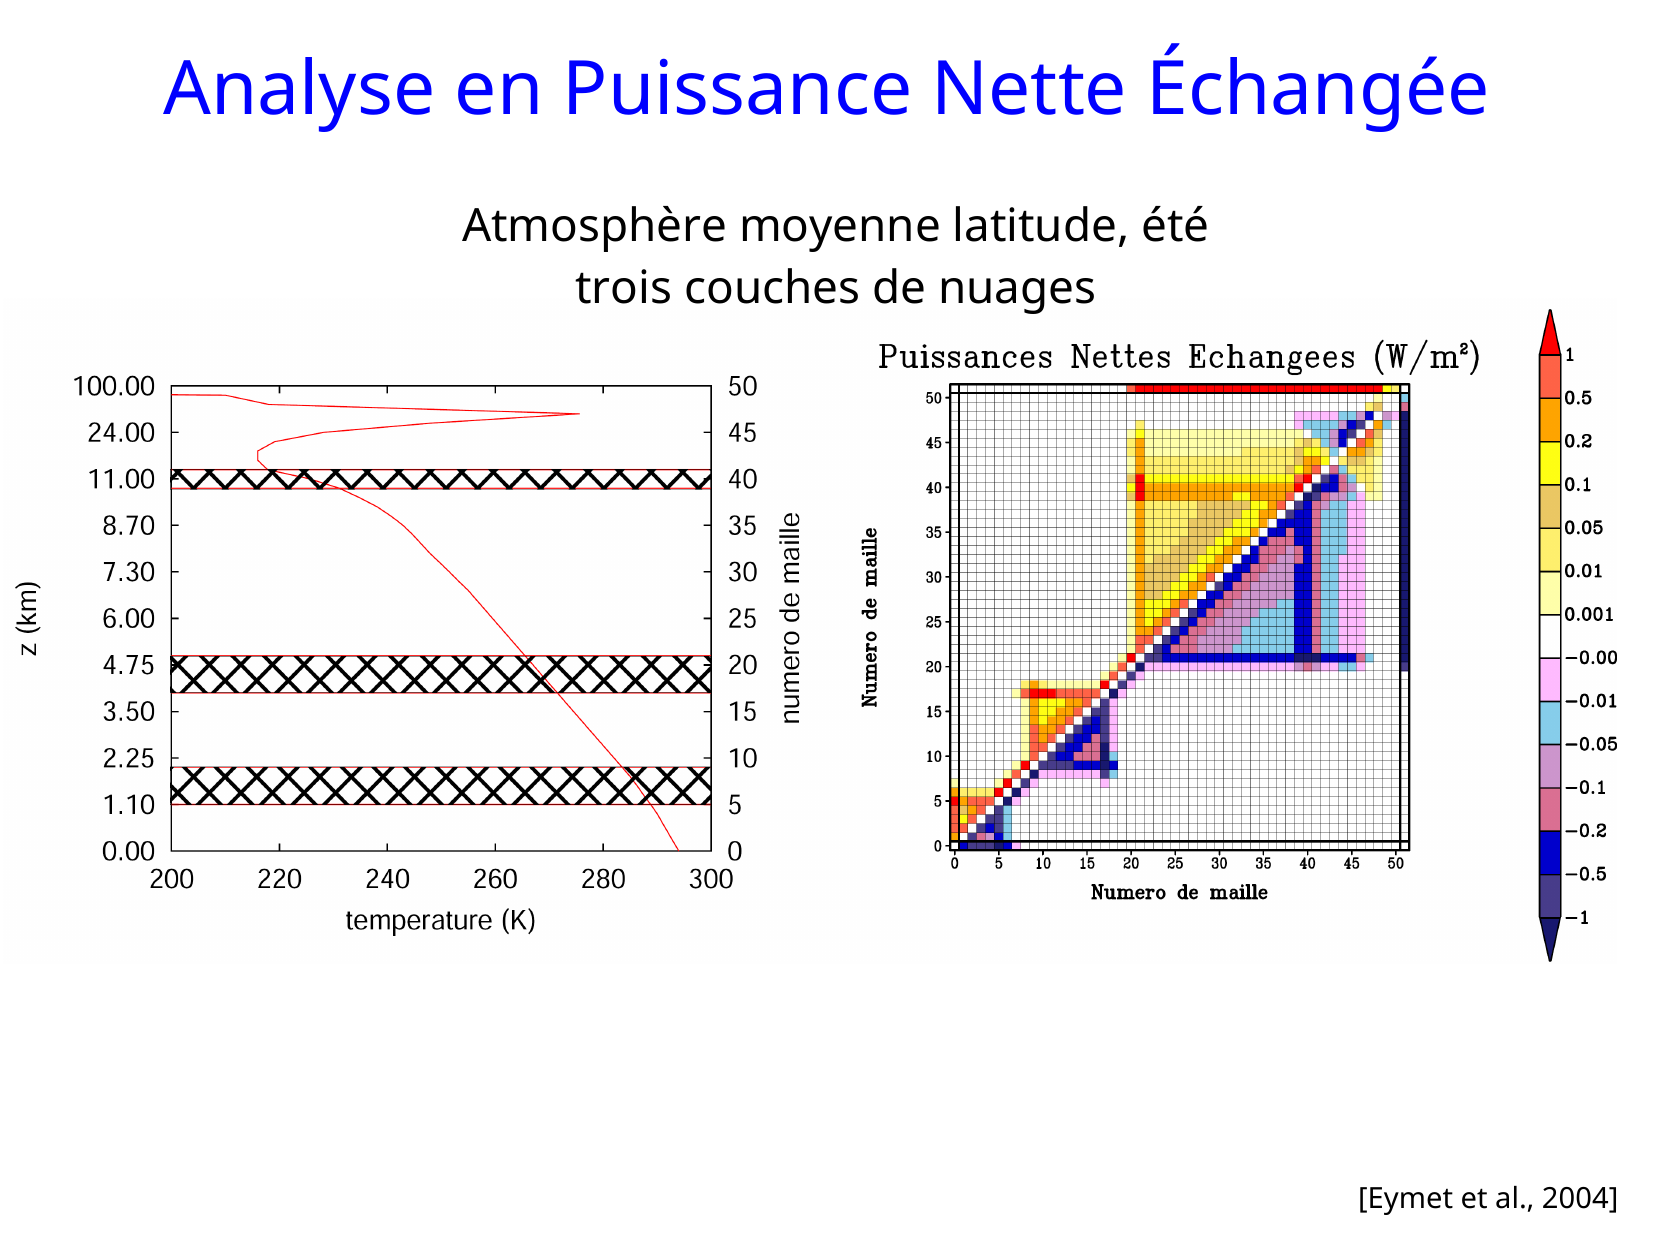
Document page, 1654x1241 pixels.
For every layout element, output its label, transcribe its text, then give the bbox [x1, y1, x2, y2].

text_box [Eymet et al., 2004] [1169, 1174, 1634, 1231]
title Analyse en Puissance Nette Échangée [82, 16, 1571, 155]
picture [3, 298, 1617, 964]
text_box Atmosphère moyenne latitude, été trois couches de nuages [257, 184, 1415, 305]
